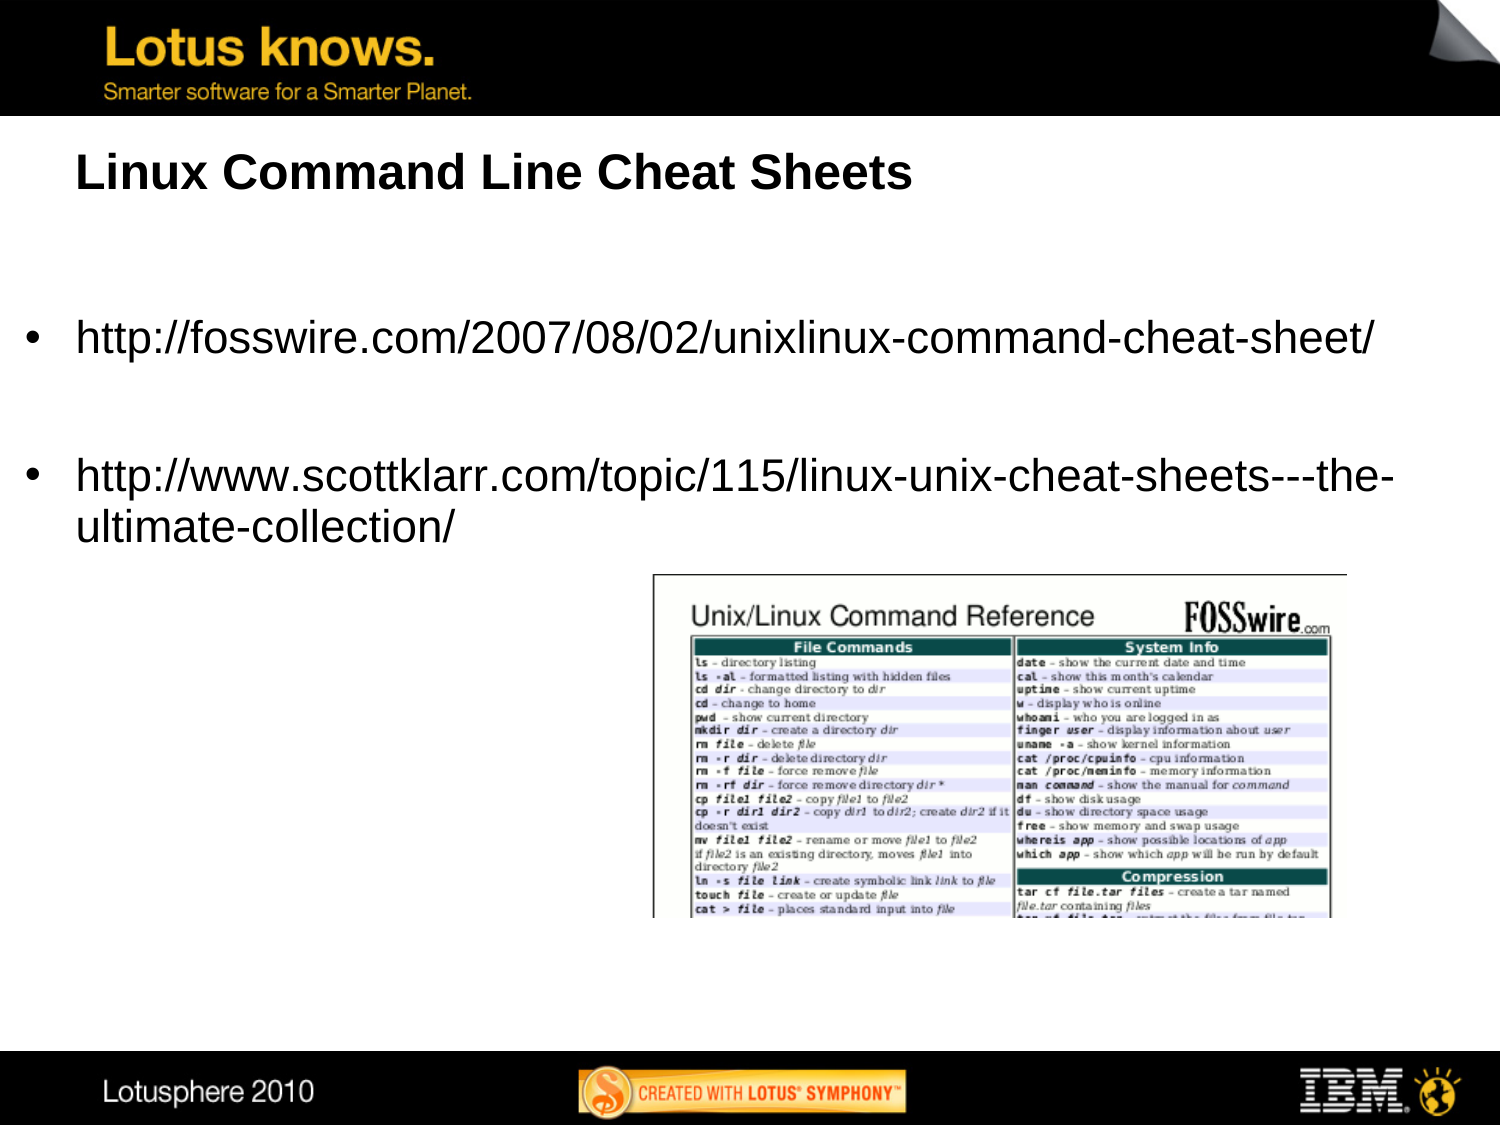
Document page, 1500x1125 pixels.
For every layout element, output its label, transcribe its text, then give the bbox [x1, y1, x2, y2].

picture [0, 1053, 1500, 1125]
picture [0, 0, 1500, 114]
list http://fosswire.com/2007/08/02/unixlinux-command-cheat-sheet/ http://www.scottklarr.com/topic/115/linux-unix-cheat-sheets---the-ultimate-collection/ [24, 237, 1476, 1026]
picture [650, 574, 1347, 918]
title Linux Command Line Cheat Sheets [74, 137, 1475, 200]
